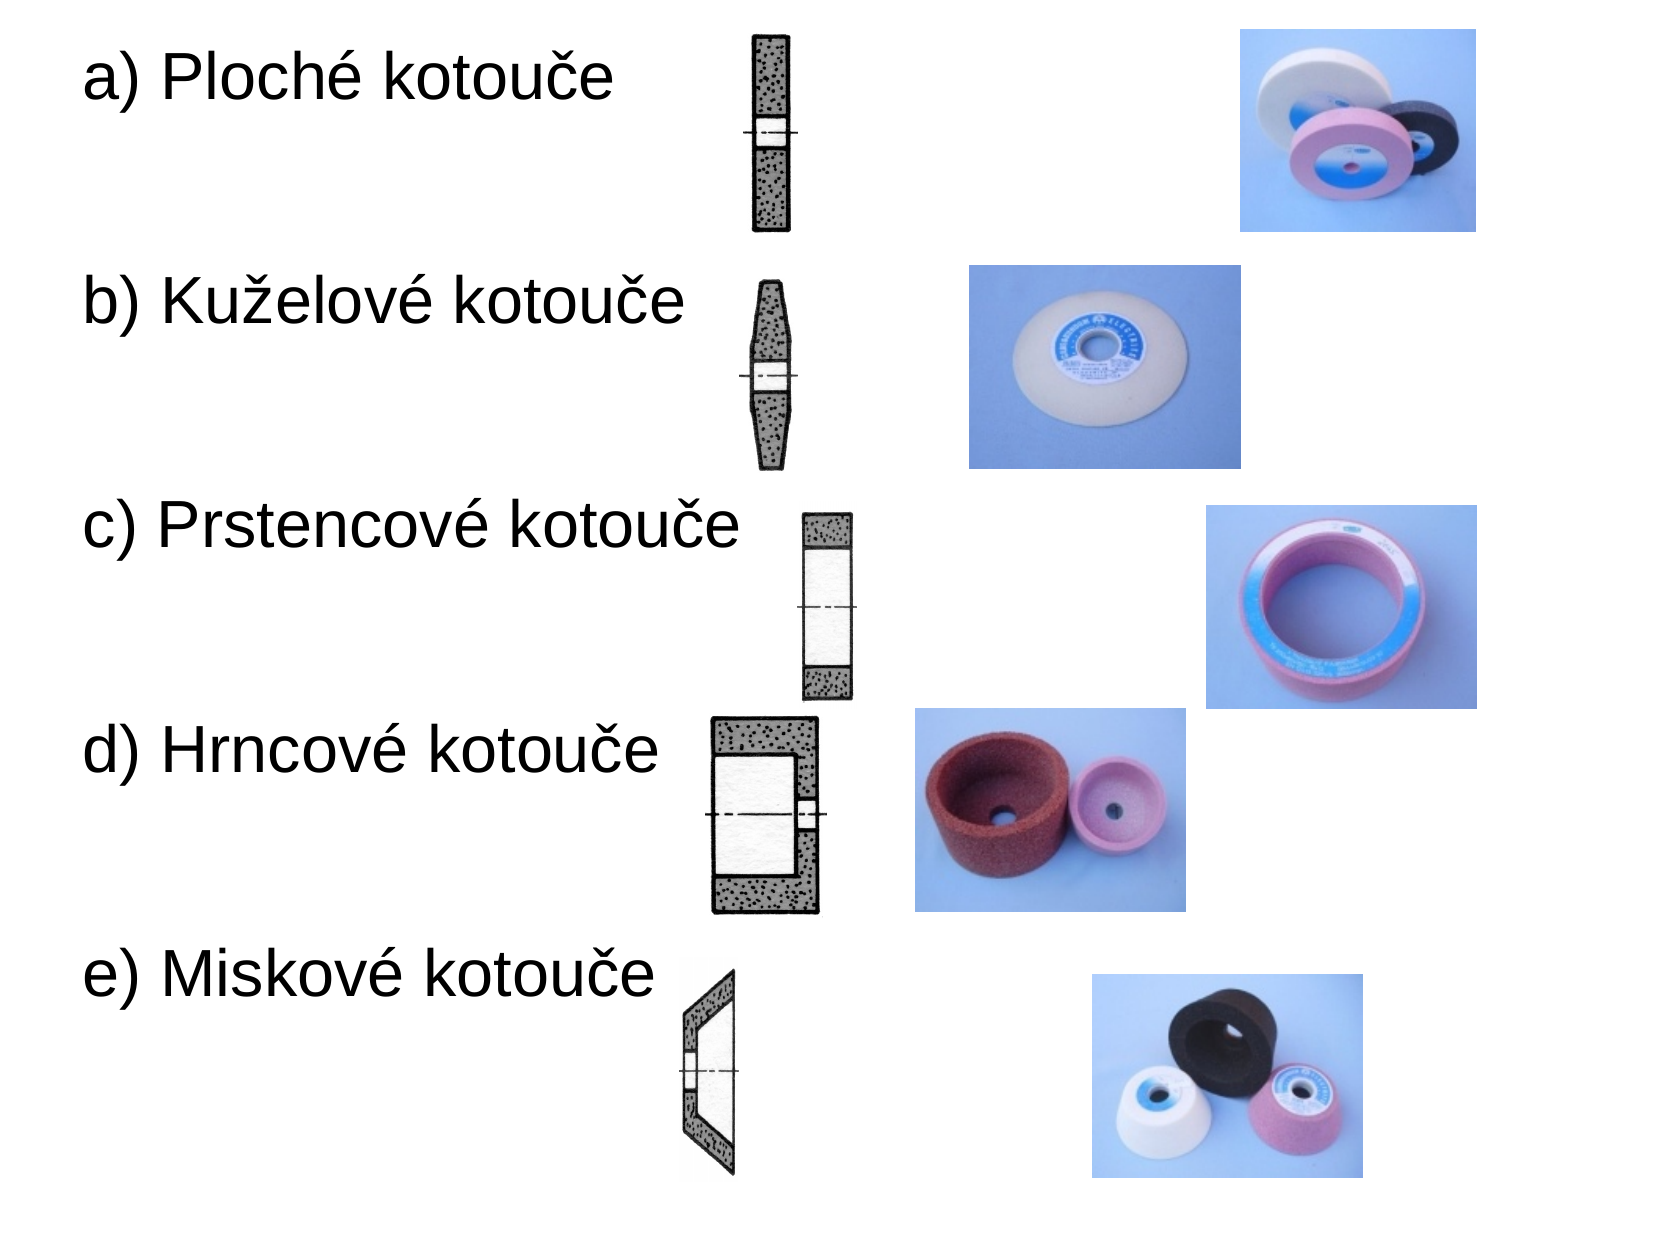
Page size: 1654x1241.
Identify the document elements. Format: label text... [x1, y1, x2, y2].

picture [1206, 505, 1477, 709]
picture [743, 29, 798, 240]
picture [1240, 29, 1476, 232]
picture [739, 274, 798, 473]
picture [1092, 974, 1363, 1178]
subtitle Ploché kotouče Kuželové kotouče Prstencové kotouče Hrncové kotouče Miskové kotouče [82, 38, 1571, 1161]
picture [705, 501, 857, 919]
picture [969, 265, 1241, 469]
picture [915, 708, 1186, 912]
picture [679, 957, 739, 1182]
